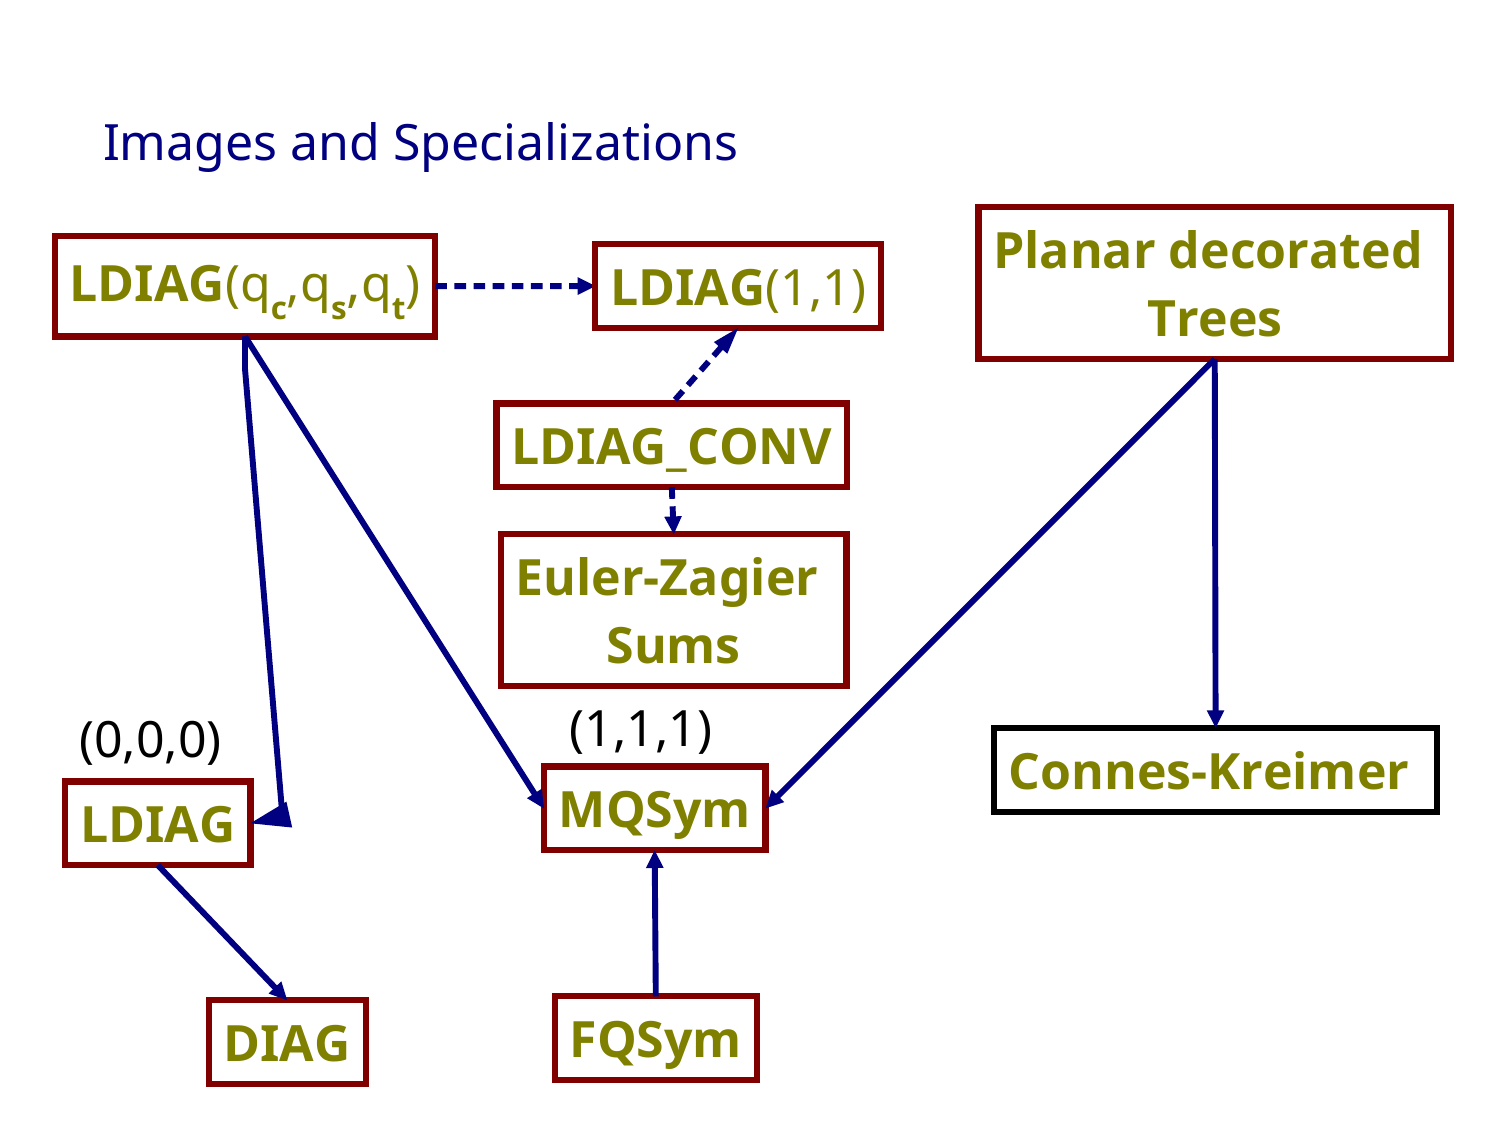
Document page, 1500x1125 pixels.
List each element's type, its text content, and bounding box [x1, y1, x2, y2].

text_box LDIAG(1,1)‏ [595, 244, 882, 328]
text_box (1,1,1)‏ [537, 687, 745, 760]
text_box LDIAG [65, 781, 251, 866]
text_box Planar decorated Trees [978, 207, 1451, 360]
text_box Images and Specializations [88, 88, 804, 173]
text_box DIAG [208, 1000, 366, 1084]
text_box (0,0,0)‏ [47, 696, 254, 772]
text_box FQSym [554, 996, 757, 1081]
text_box LDIAG(qc,qs,qt)‏ [54, 235, 436, 337]
text_box Euler-Zagier Sums [501, 534, 847, 687]
text_box MQSym [543, 766, 766, 851]
text_box LDIAG_CONV [496, 403, 847, 488]
text_box Connes-Kreimer [994, 727, 1438, 812]
